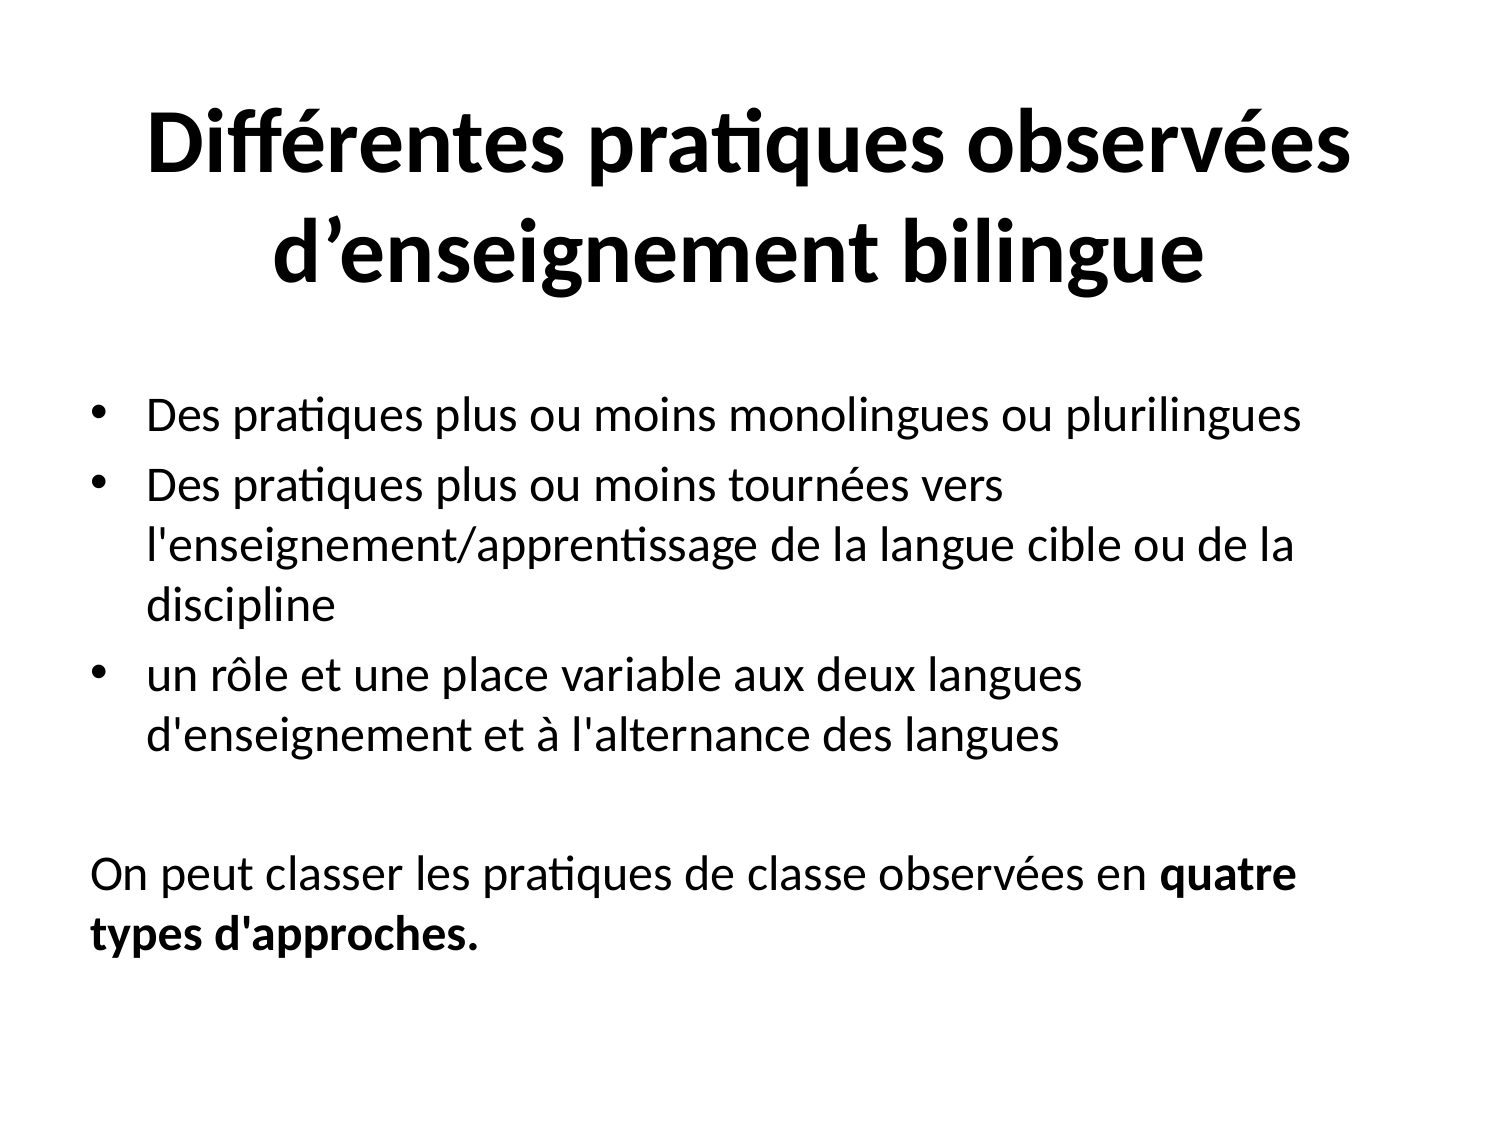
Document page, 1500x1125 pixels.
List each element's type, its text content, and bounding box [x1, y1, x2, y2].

list Différentes pratiques observées d’enseignement bilingue Des pratiques plus ou moins monolingues ou plurilingues Des pratiques plus ou moins tournées vers l'enseignement/apprentissage de la langue cible ou de la discipline un rôle et une place variable aux deux langues d'enseignement et à l'alternance des langues On peut classer les pratiques de classe observées en quatre types d'approches. [75, 73, 1425, 1034]
